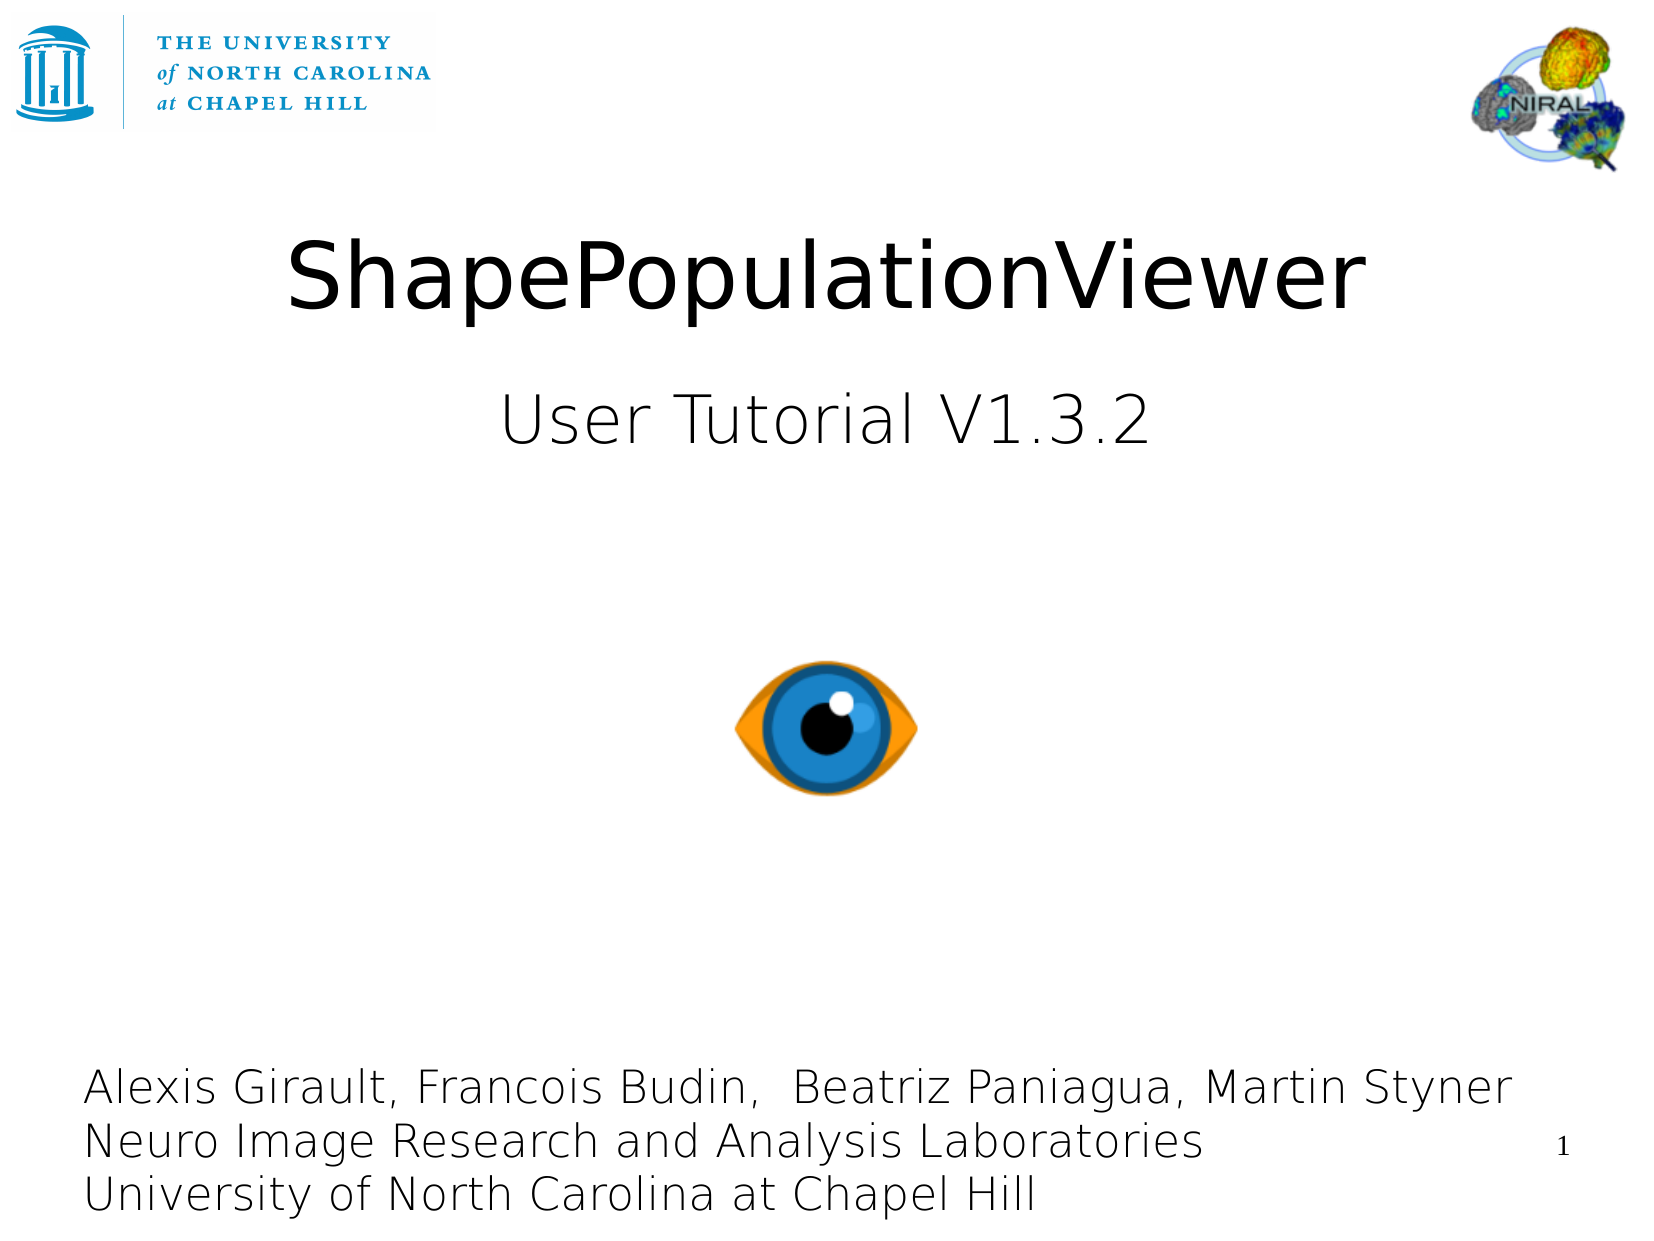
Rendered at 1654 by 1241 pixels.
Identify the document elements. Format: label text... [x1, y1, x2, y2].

subtitle User Tutorial V1.3.2 Alexis Girault, Francois Budin, Beatriz Paniagua, Martin Styner Neuro Image Research and Analysis Laboratories University of North Carolina at Chapel Hill [82, 303, 1571, 1241]
title ShapePopulationViewer [82, 173, 1571, 303]
picture [1465, 24, 1636, 174]
picture [724, 650, 929, 803]
picture [11, 12, 436, 132]
